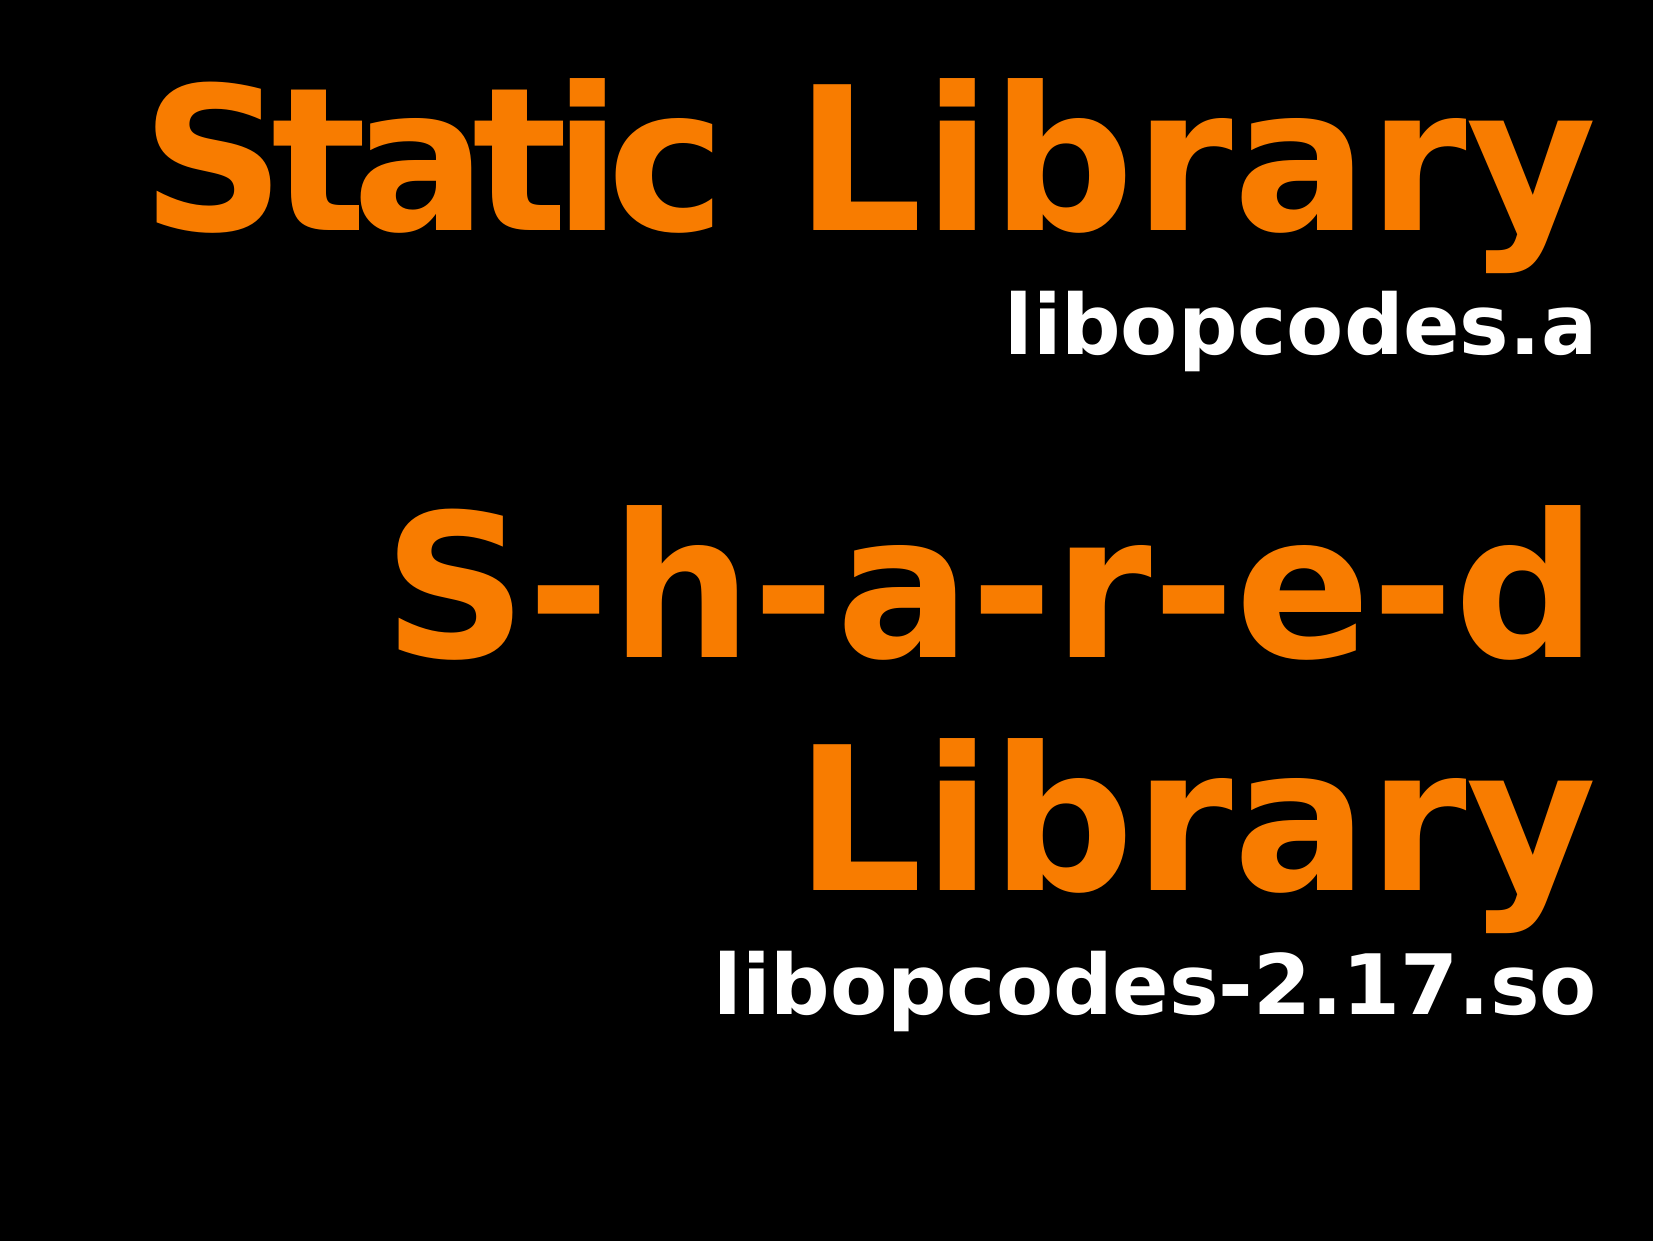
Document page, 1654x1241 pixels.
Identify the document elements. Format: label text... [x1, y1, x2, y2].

text_box Static Library libopcodes.a S-h-a-r-e-d Library libopcodes-2.17.so [112, 37, 1613, 1088]
